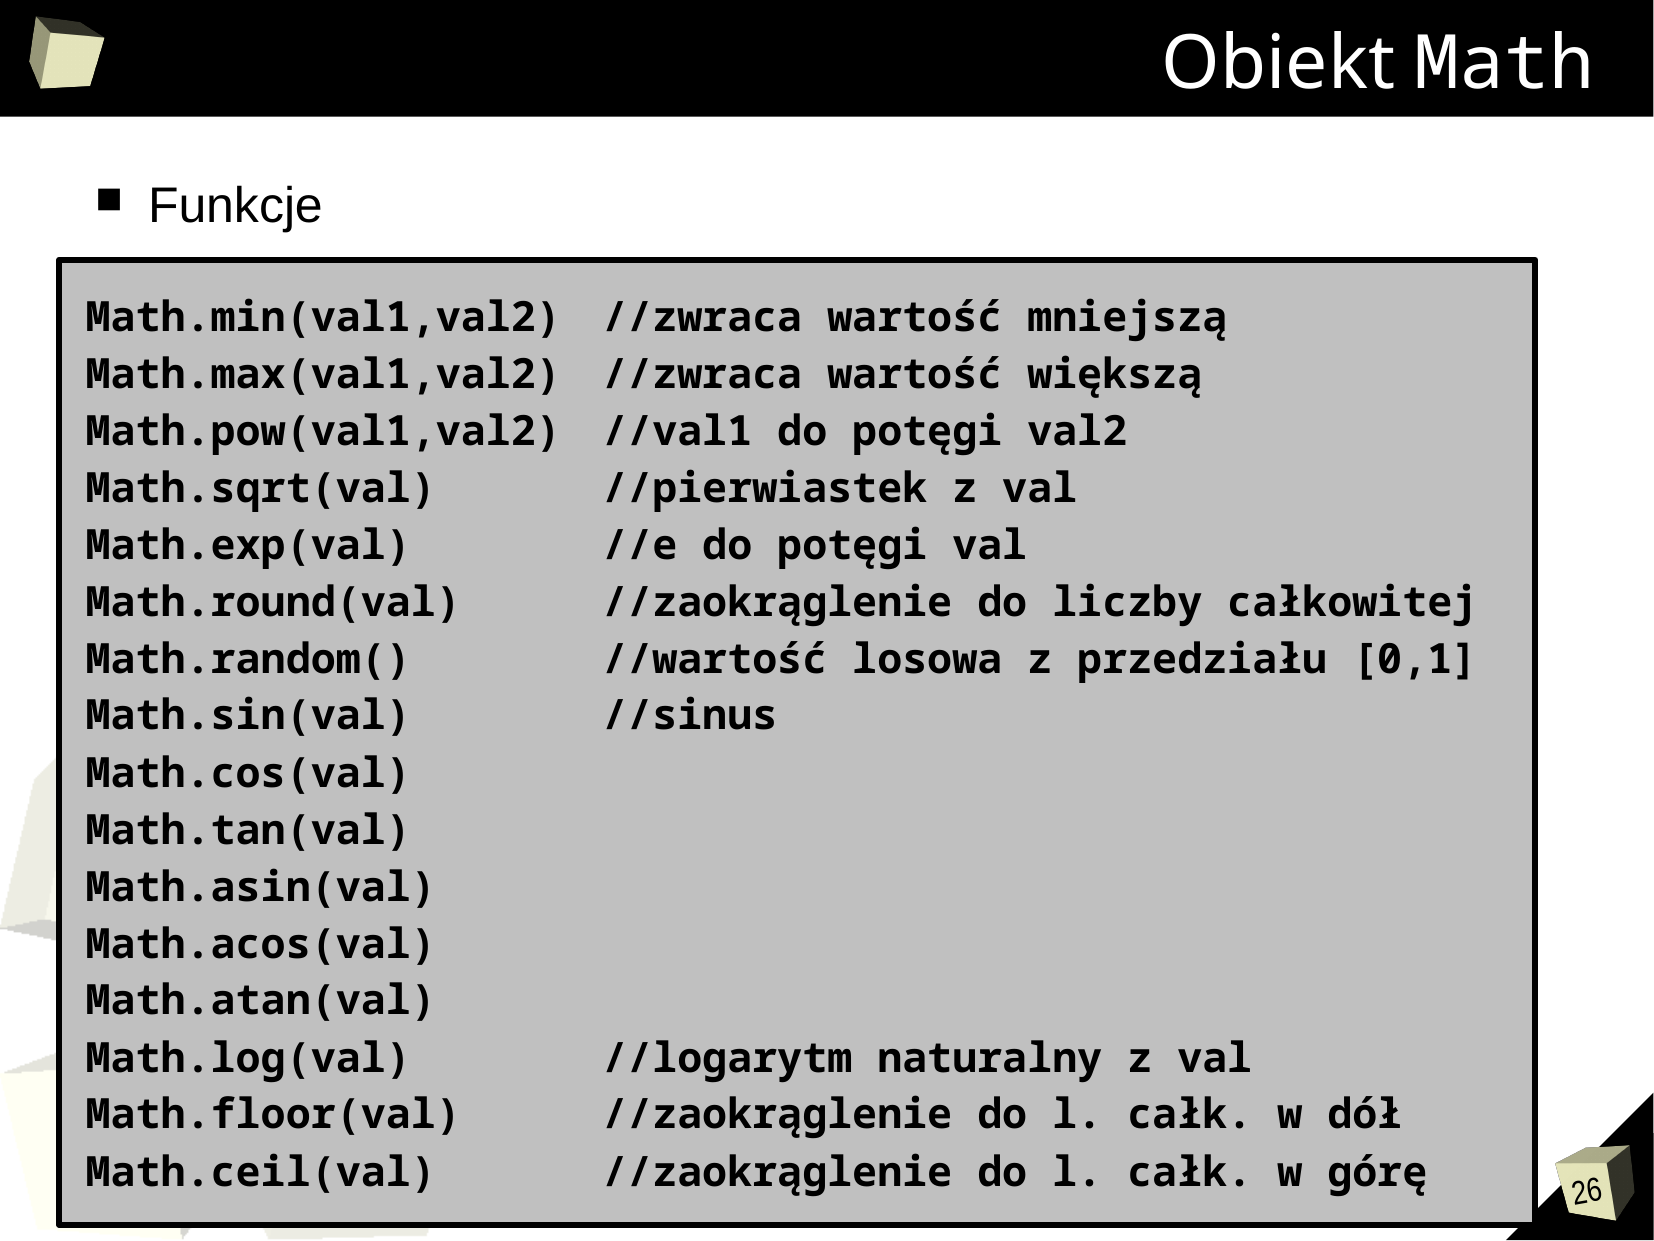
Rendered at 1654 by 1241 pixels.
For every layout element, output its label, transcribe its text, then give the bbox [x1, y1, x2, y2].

picture [0, 726, 477, 1241]
text_box Funkcje [77, 177, 1565, 234]
title Obiekt Math [118, 0, 1595, 119]
list [44, 177, 1611, 473]
text_box Math.min(val1,val2) //zwraca wartość mniejszą Math.max(val1,val2) //zwraca wartość większą Math.pow(val1,val2) //val1 do potęgi val2 Math.sqrt(val) //pierwiastek z val Math.exp(val) //e do potęgi val Math.round(val) //zaokrąglenie do liczby całkowitej Math.random() //wartość losowa z przedziału [0,1] Math.sin(val) //sinus Math.cos(val) Math.tan(val) Math.asin(val) Math.acos(val) Math.atan(val) Math.log(val) //logarytm naturalny z val Math.floor(val) //zaokrąglenie do l. całk. w dół Math.ceil(val) //zaokrąglenie do l. całk. w górę [59, 259, 1536, 1086]
